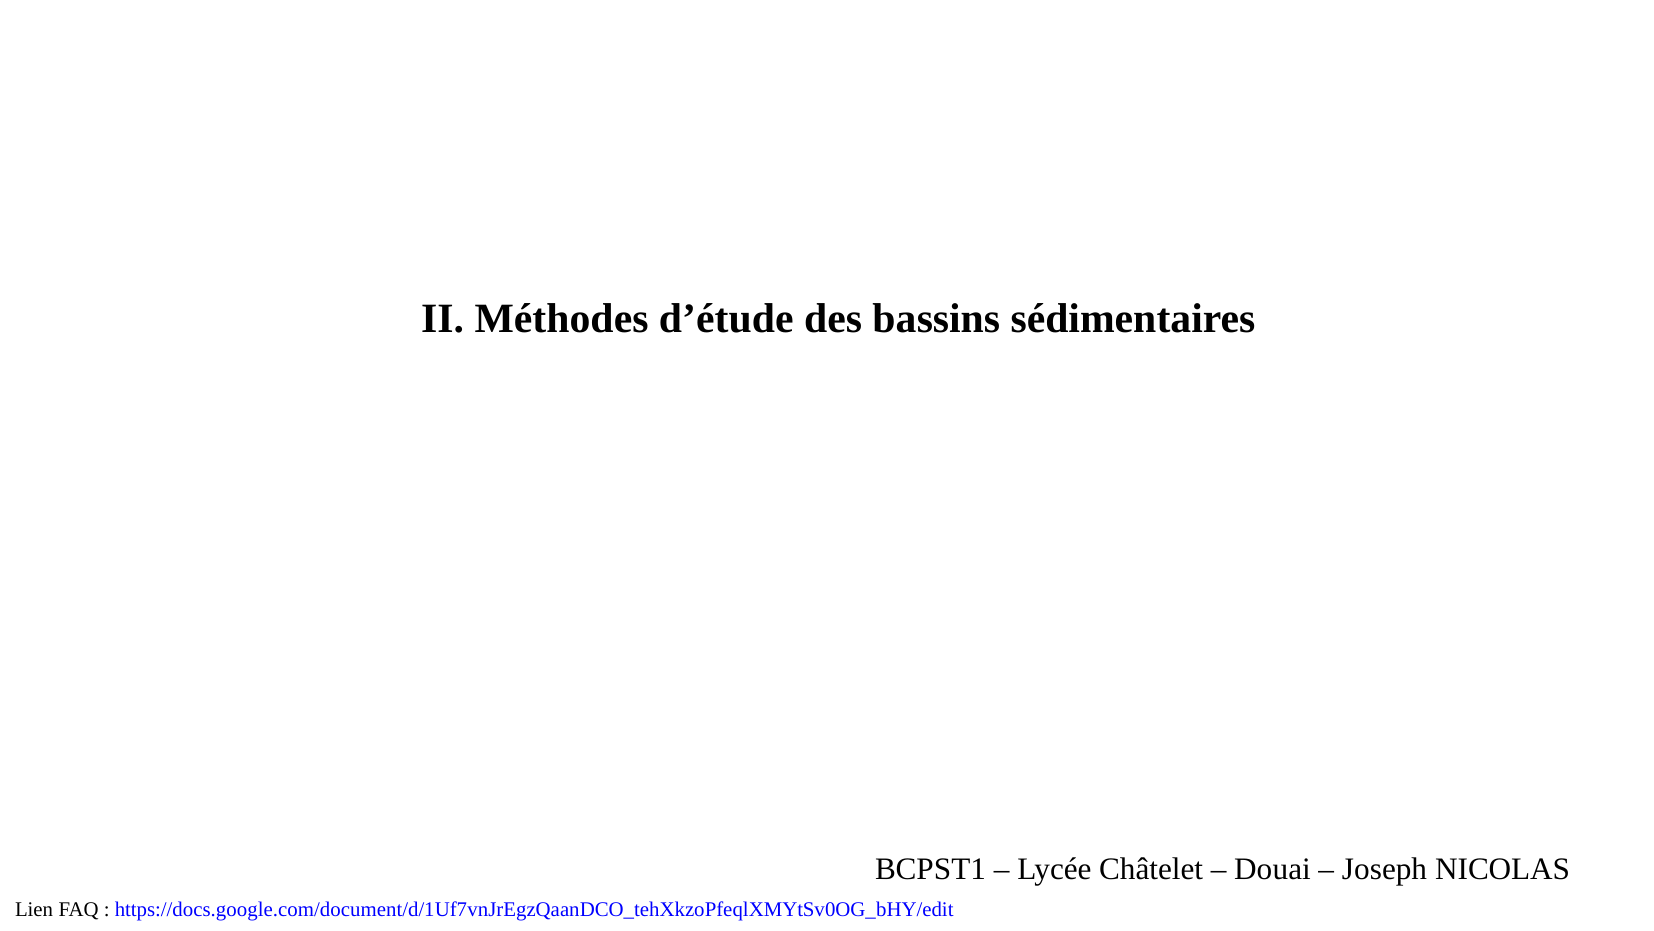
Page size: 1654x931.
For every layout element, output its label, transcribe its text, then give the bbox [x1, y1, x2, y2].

text_box II. Méthodes d’étude des bassins sédimentaires [94, 295, 1583, 378]
text_box Lien FAQ : https://docs.google.com/document/d/1Uf7vnJrEgzQaanDCO_tehXkzoPfeqlXMYtSv0OG_bHY/edit [0, 897, 993, 931]
text_box BCPST1 – Lycée Châtelet – Douai – Joseph NICOLAS [637, 832, 1571, 905]
